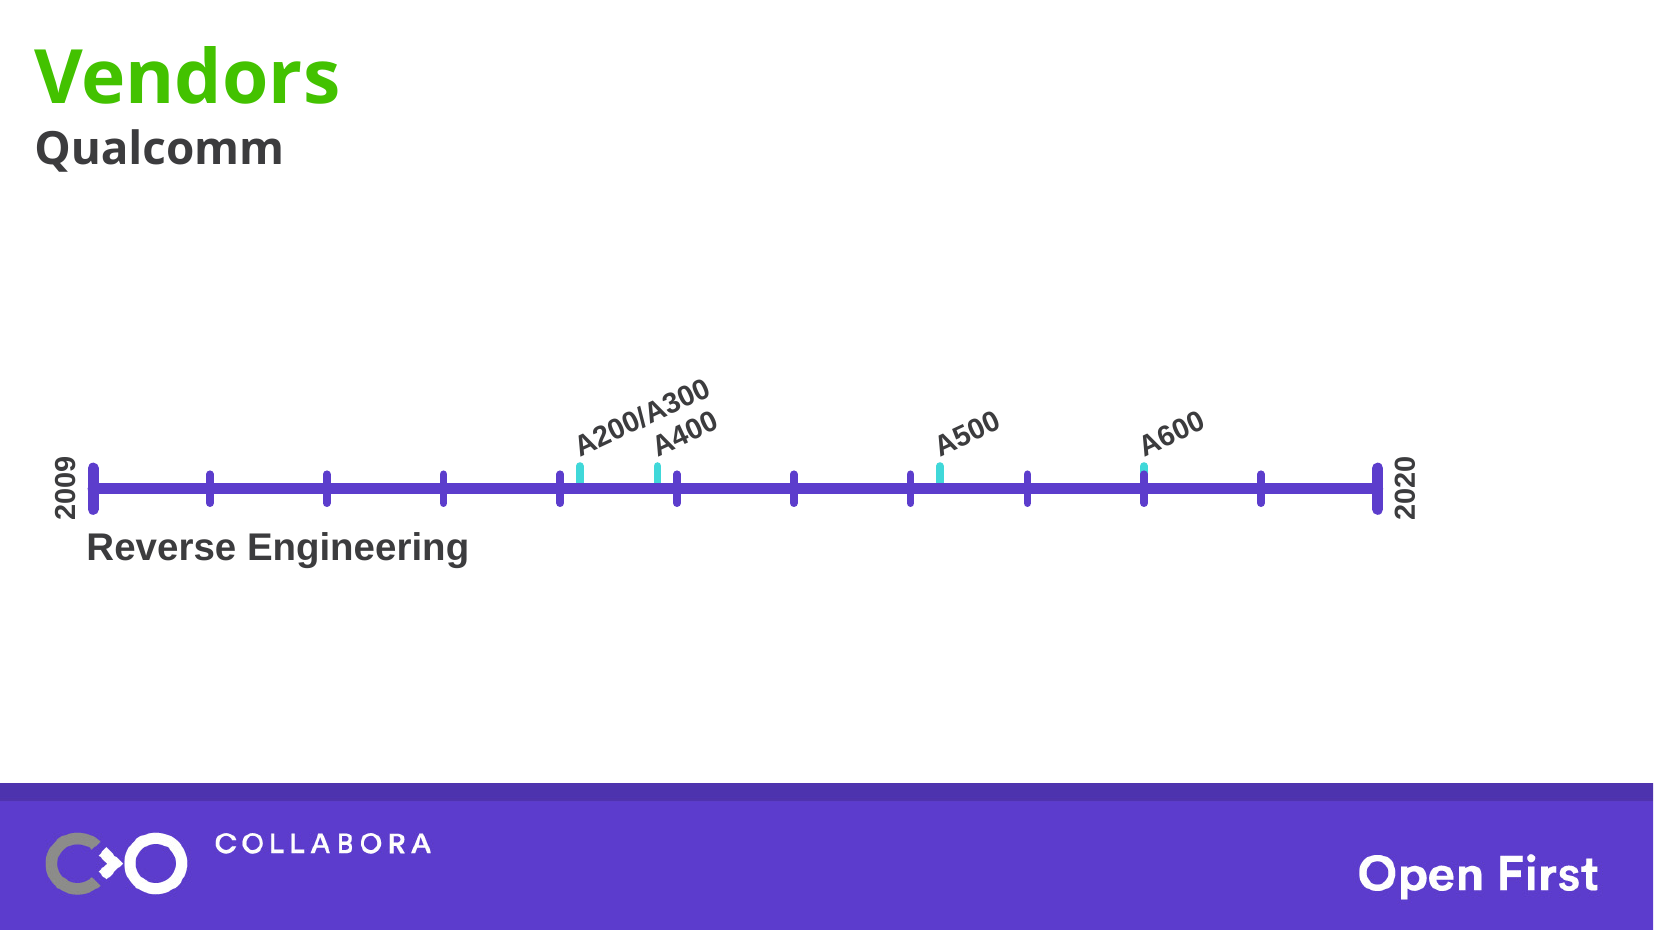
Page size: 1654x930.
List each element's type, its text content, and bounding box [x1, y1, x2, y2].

title Vendors Qualcomm [34, 28, 1607, 193]
picture [0, 0, 1654, 930]
